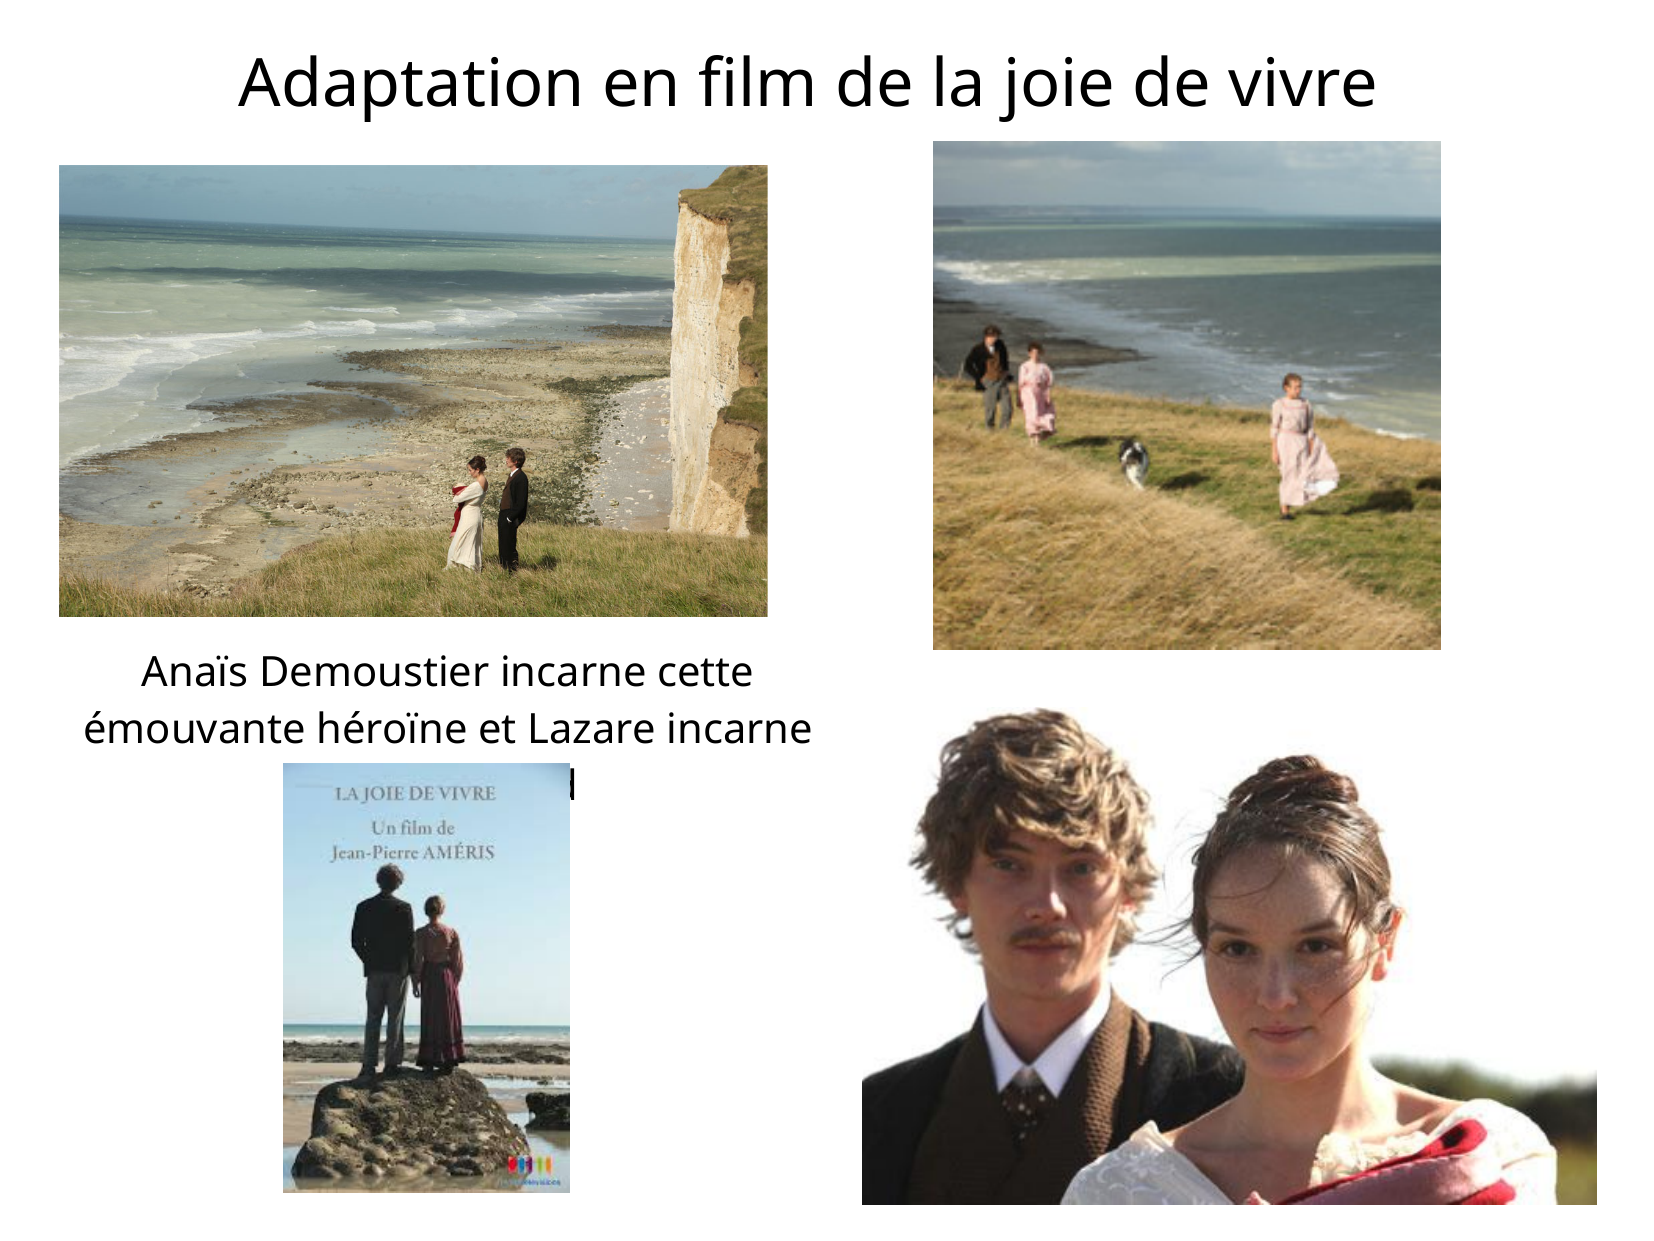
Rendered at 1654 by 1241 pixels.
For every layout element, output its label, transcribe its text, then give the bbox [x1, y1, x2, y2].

picture [59, 165, 768, 617]
picture [283, 763, 570, 1193]
text_box Adaptation en film de la joie de vivre [35, 27, 1583, 119]
text_box Anaïs Demoustier incarne cette émouvante héroïne et Lazare incarne Swann Arlaud [35, 634, 862, 745]
picture [933, 141, 1441, 650]
picture [862, 707, 1597, 1205]
